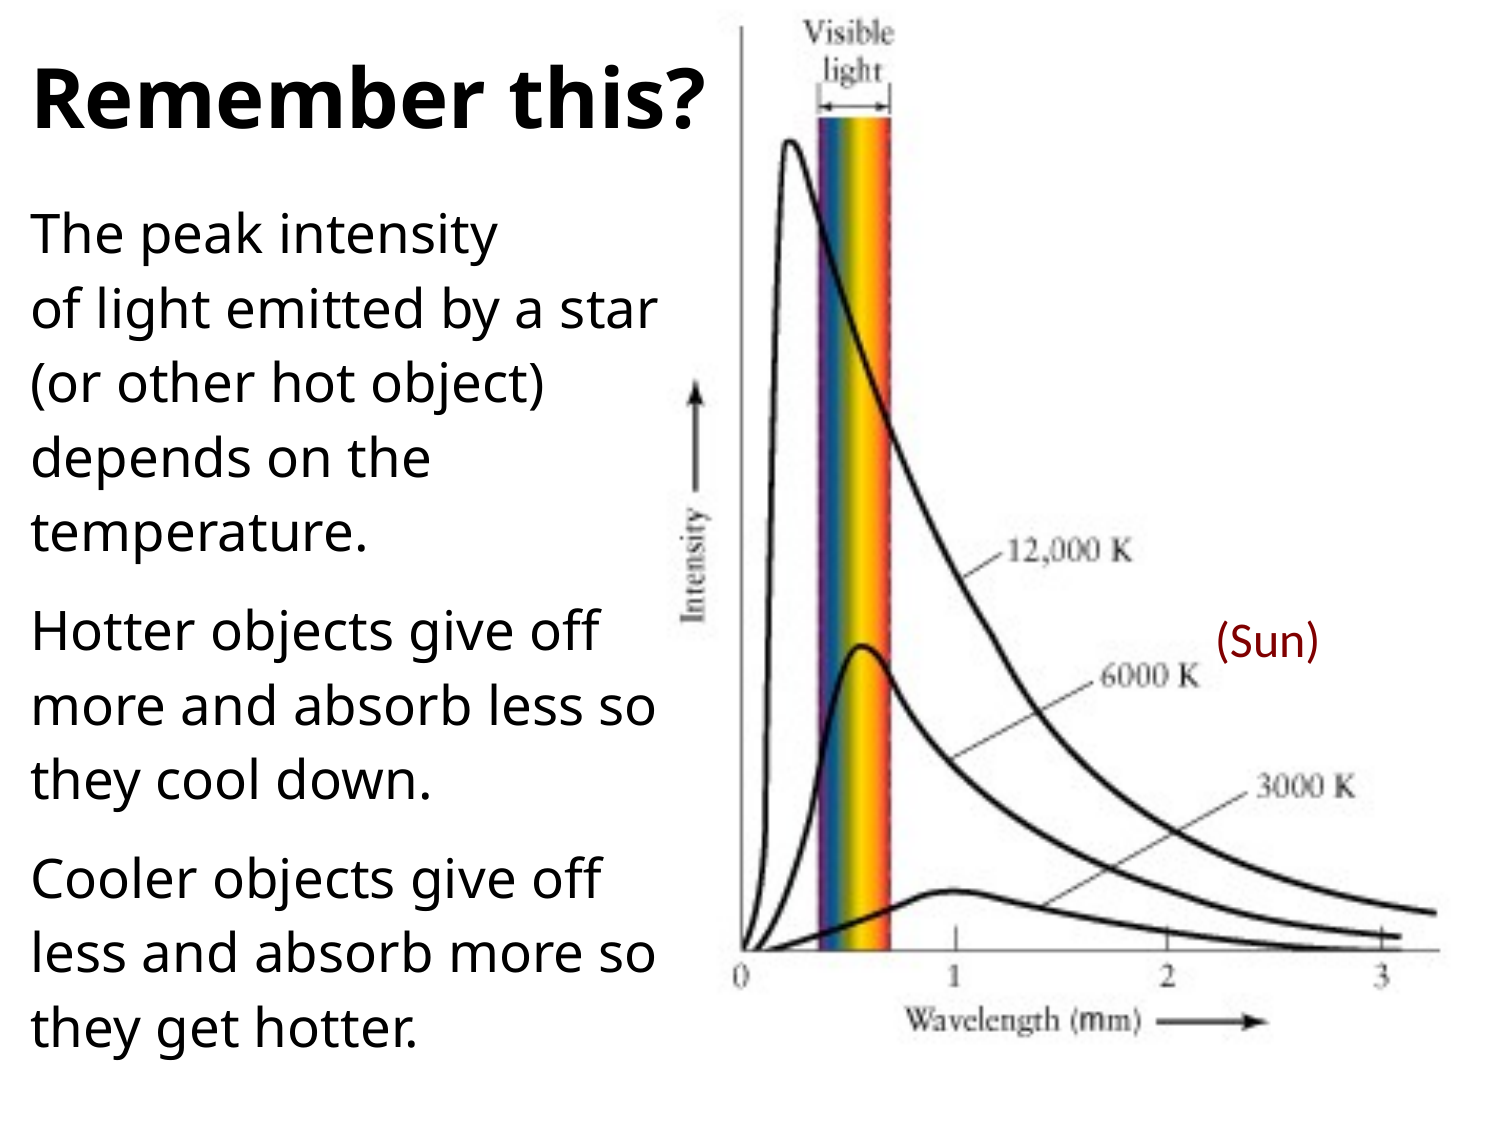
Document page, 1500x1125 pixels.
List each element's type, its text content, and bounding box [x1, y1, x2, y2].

list The peak intensity of light emitted by a star (or other hot object) depends on the temperature. Hotter objects give off more and absorb less so they cool down. Cooler objects give off less and absorb more so they get hotter. [30, 195, 676, 1066]
picture [618, 0, 1500, 1125]
title Remember this? [30, 47, 1471, 145]
text_box (Sun) [1199, 599, 1425, 675]
